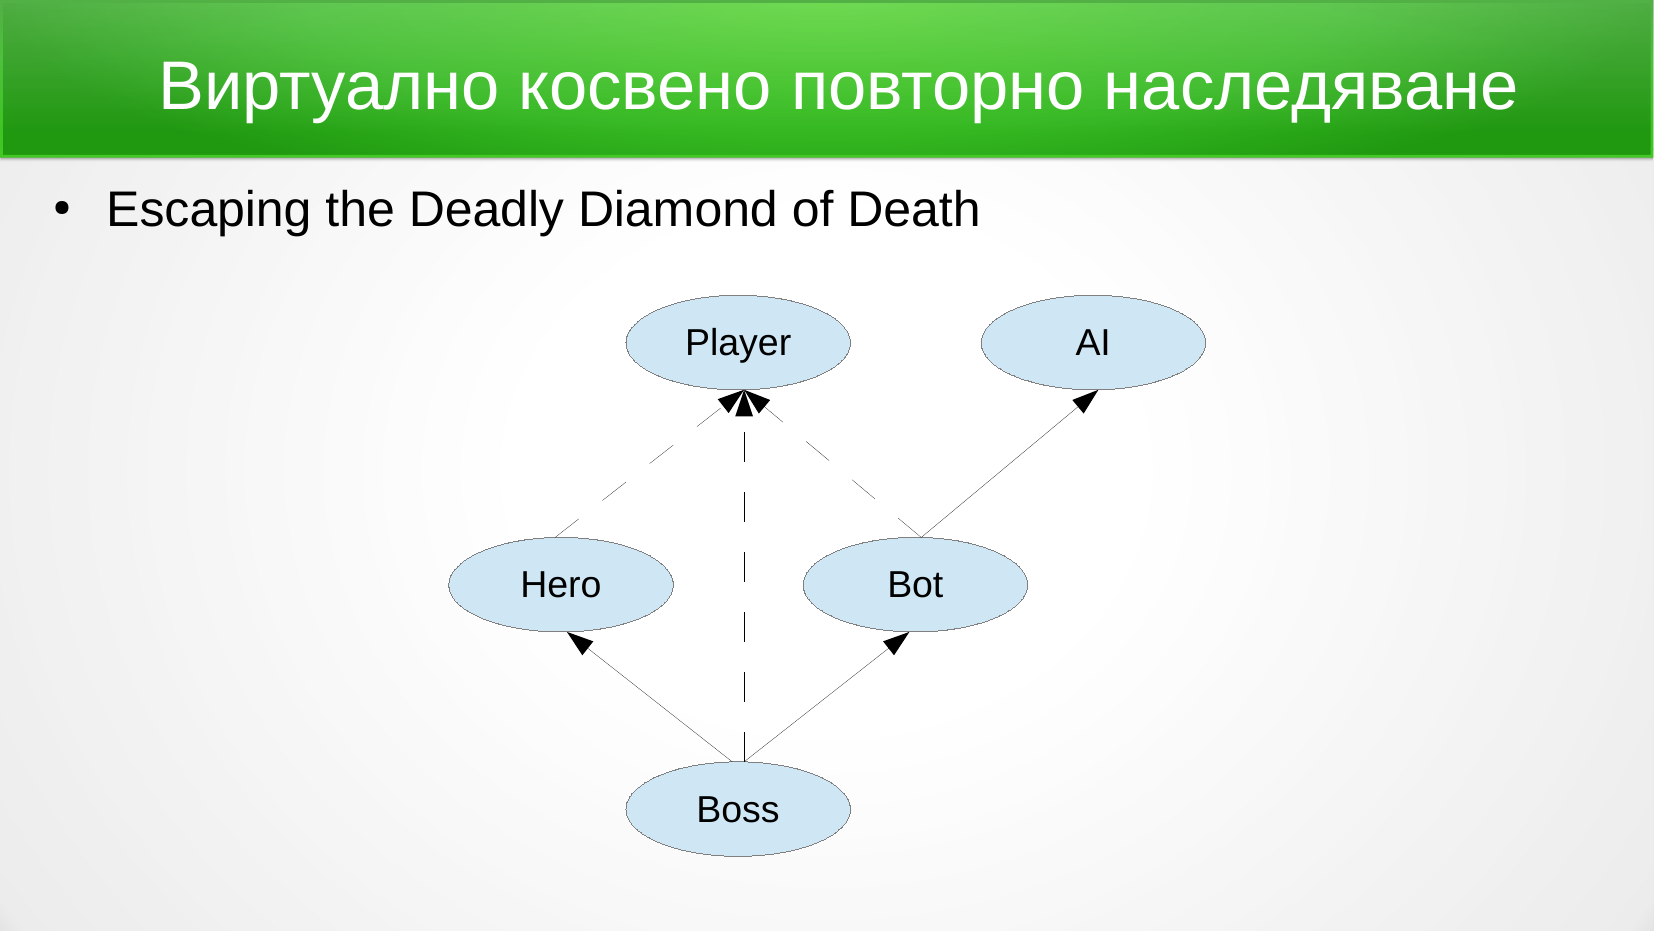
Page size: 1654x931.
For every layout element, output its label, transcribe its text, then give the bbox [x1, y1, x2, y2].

text_box AI [981, 295, 1206, 390]
text_box Player [625, 295, 851, 390]
text_box Hero [448, 537, 674, 632]
text_box Boss [625, 761, 851, 857]
title Виртуално косвено повторно наследяване [82, 37, 1571, 135]
text_box Bot [803, 537, 1028, 632]
list Escaping the Deadly Diamond of Death [35, 181, 1619, 898]
